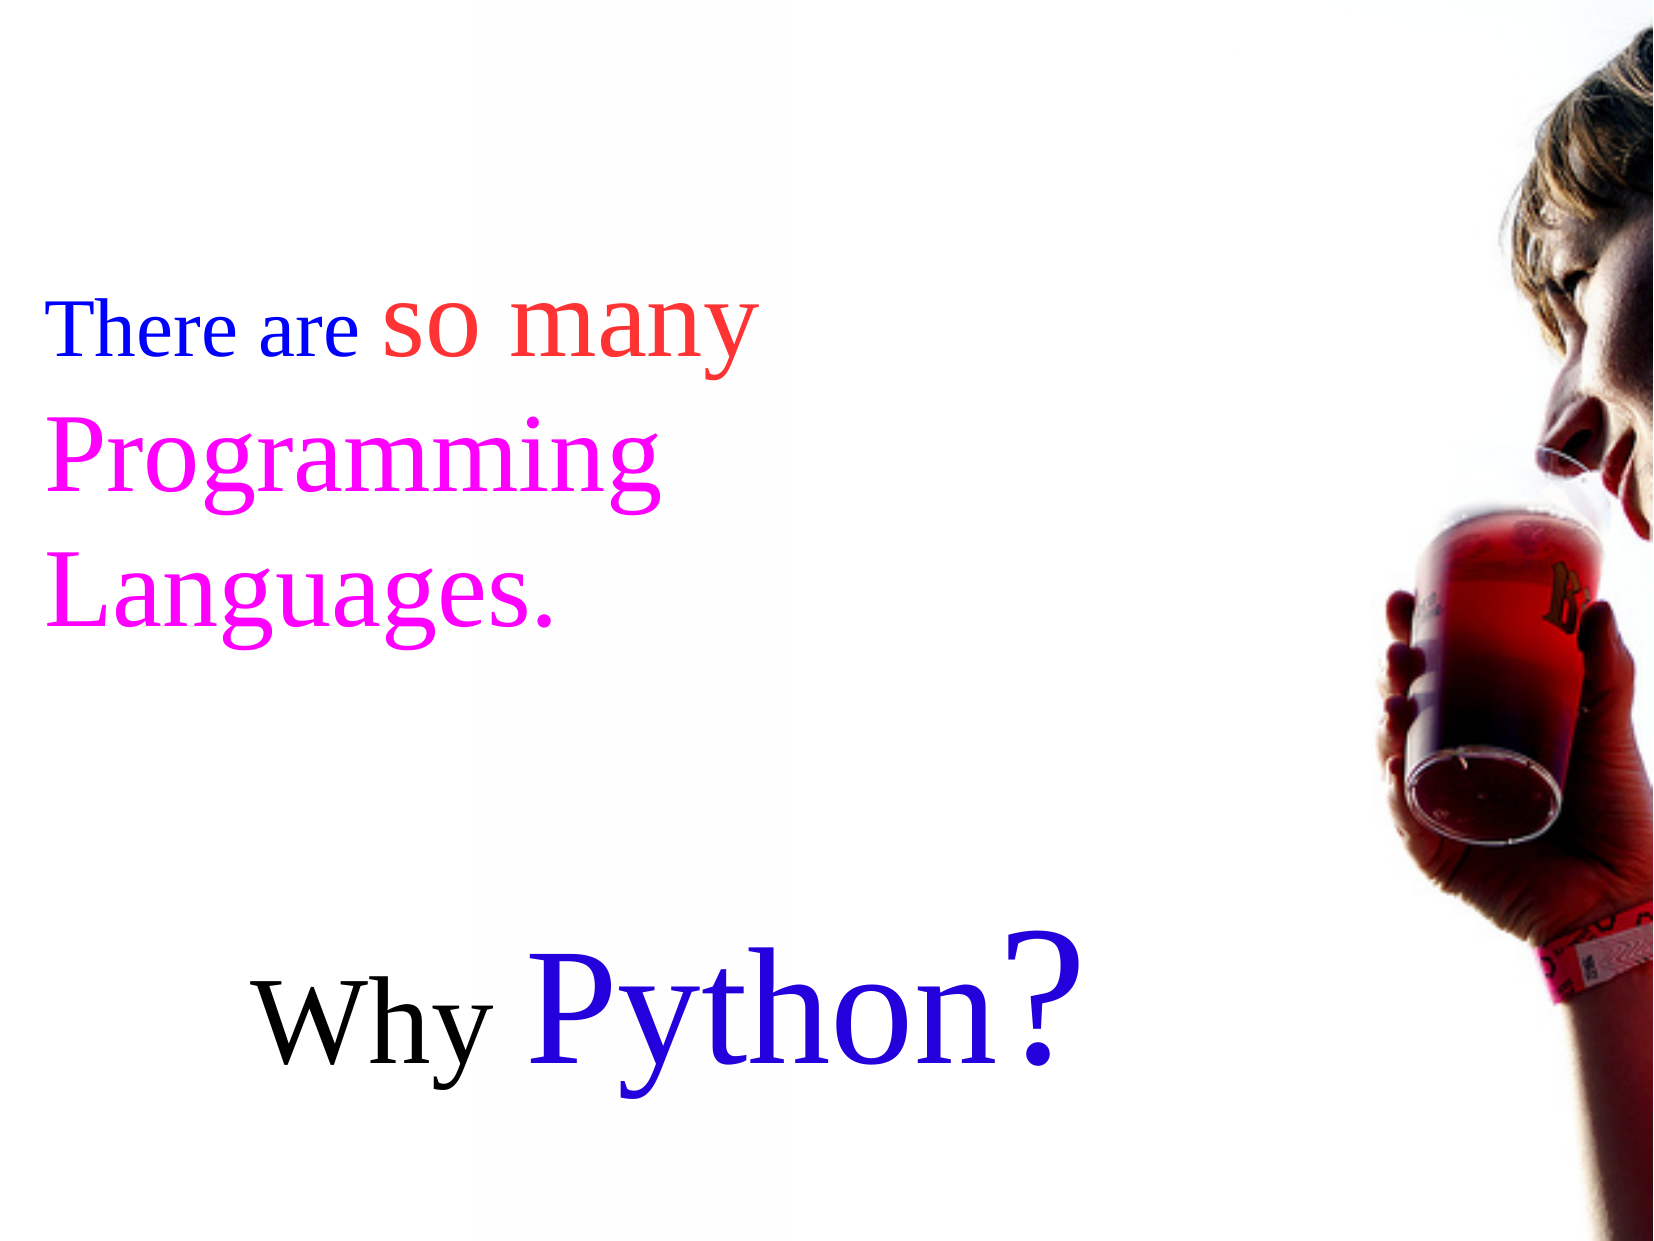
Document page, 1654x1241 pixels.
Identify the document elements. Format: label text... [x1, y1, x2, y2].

text_box There are so many Programming Languages. [29, 236, 1220, 523]
text_box Why Python? [236, 856, 1181, 1113]
picture [472, 0, 1653, 1241]
